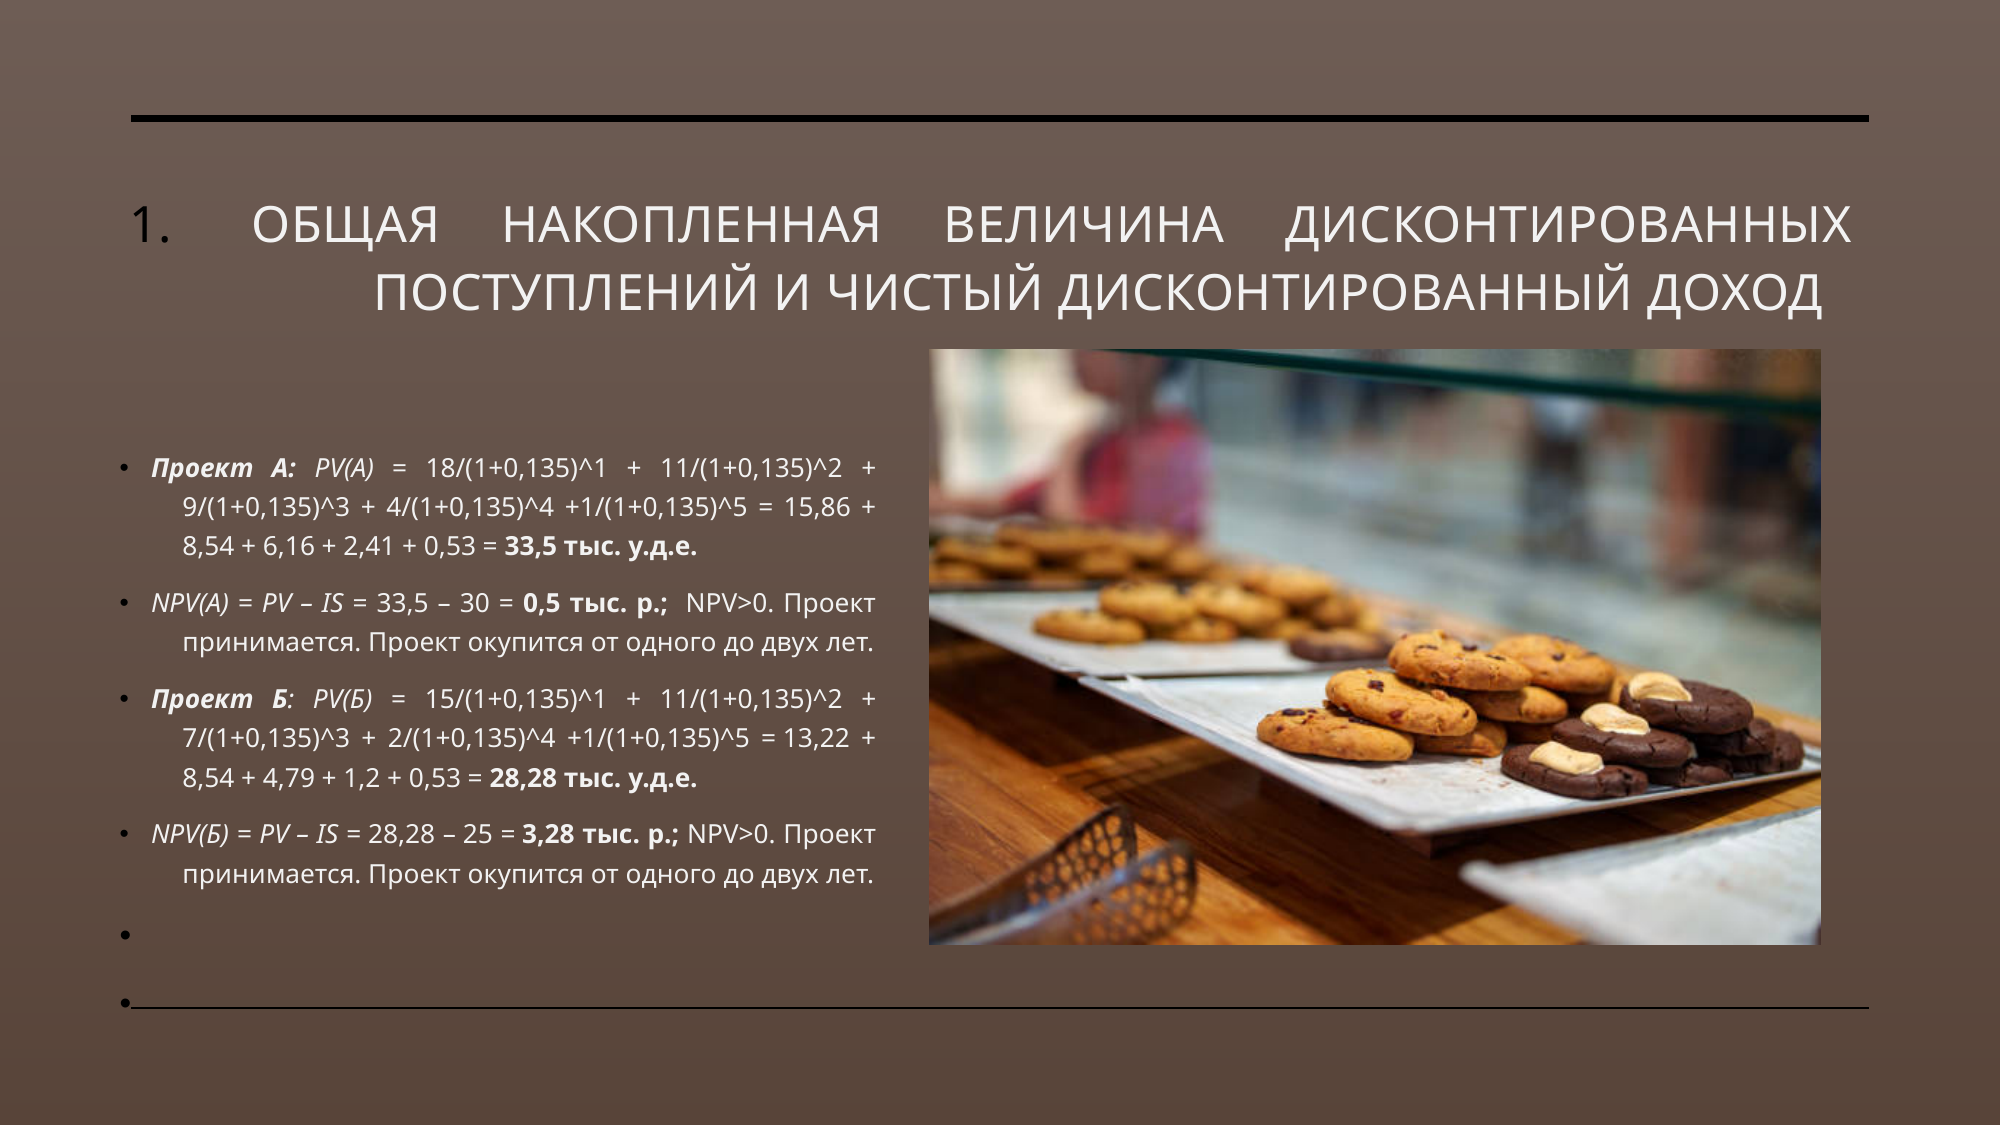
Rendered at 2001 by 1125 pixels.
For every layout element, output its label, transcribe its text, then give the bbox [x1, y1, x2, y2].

list Проект А: PV(A) = 18/(1+0,135)^1 + 11/(1+0,135)^2 + 9/(1+0,135)^3 + 4/(1+0,135)^4 +1/(1+0,135)^5 = 15,86 + 8,54 + 6,16 + 2,41 + 0,53 = 33,5 тыс. у.д.е. NPV(A) = PV – IS = 33,5 – 30 = 0,5 тыс. р.; NPV>0. Проект принимается. Проект окупится от одного до двух лет. Проект Б: PV(Б) = 15/(1+0,135)^1 + 11/(1+0,135)^2 + 7/(1+0,135)^3 + 2/(1+0,135)^4 +1/(1+0,135)^5 = 13,22 + 8,54 + 4,79 + 1,2 + 0,53 = 28,28 тыс. у.д.е. NPV(Б) = PV – IS = 28,28 – 25 = 3,28 тыс. р.; NPV>0. Проект принимается. Проект окупится от одного до двух лет. [104, 438, 892, 976]
title Общая накопленная величина дисконтированных поступлений и чистый дисконтированный доход [114, 149, 1869, 365]
picture [929, 349, 1821, 945]
